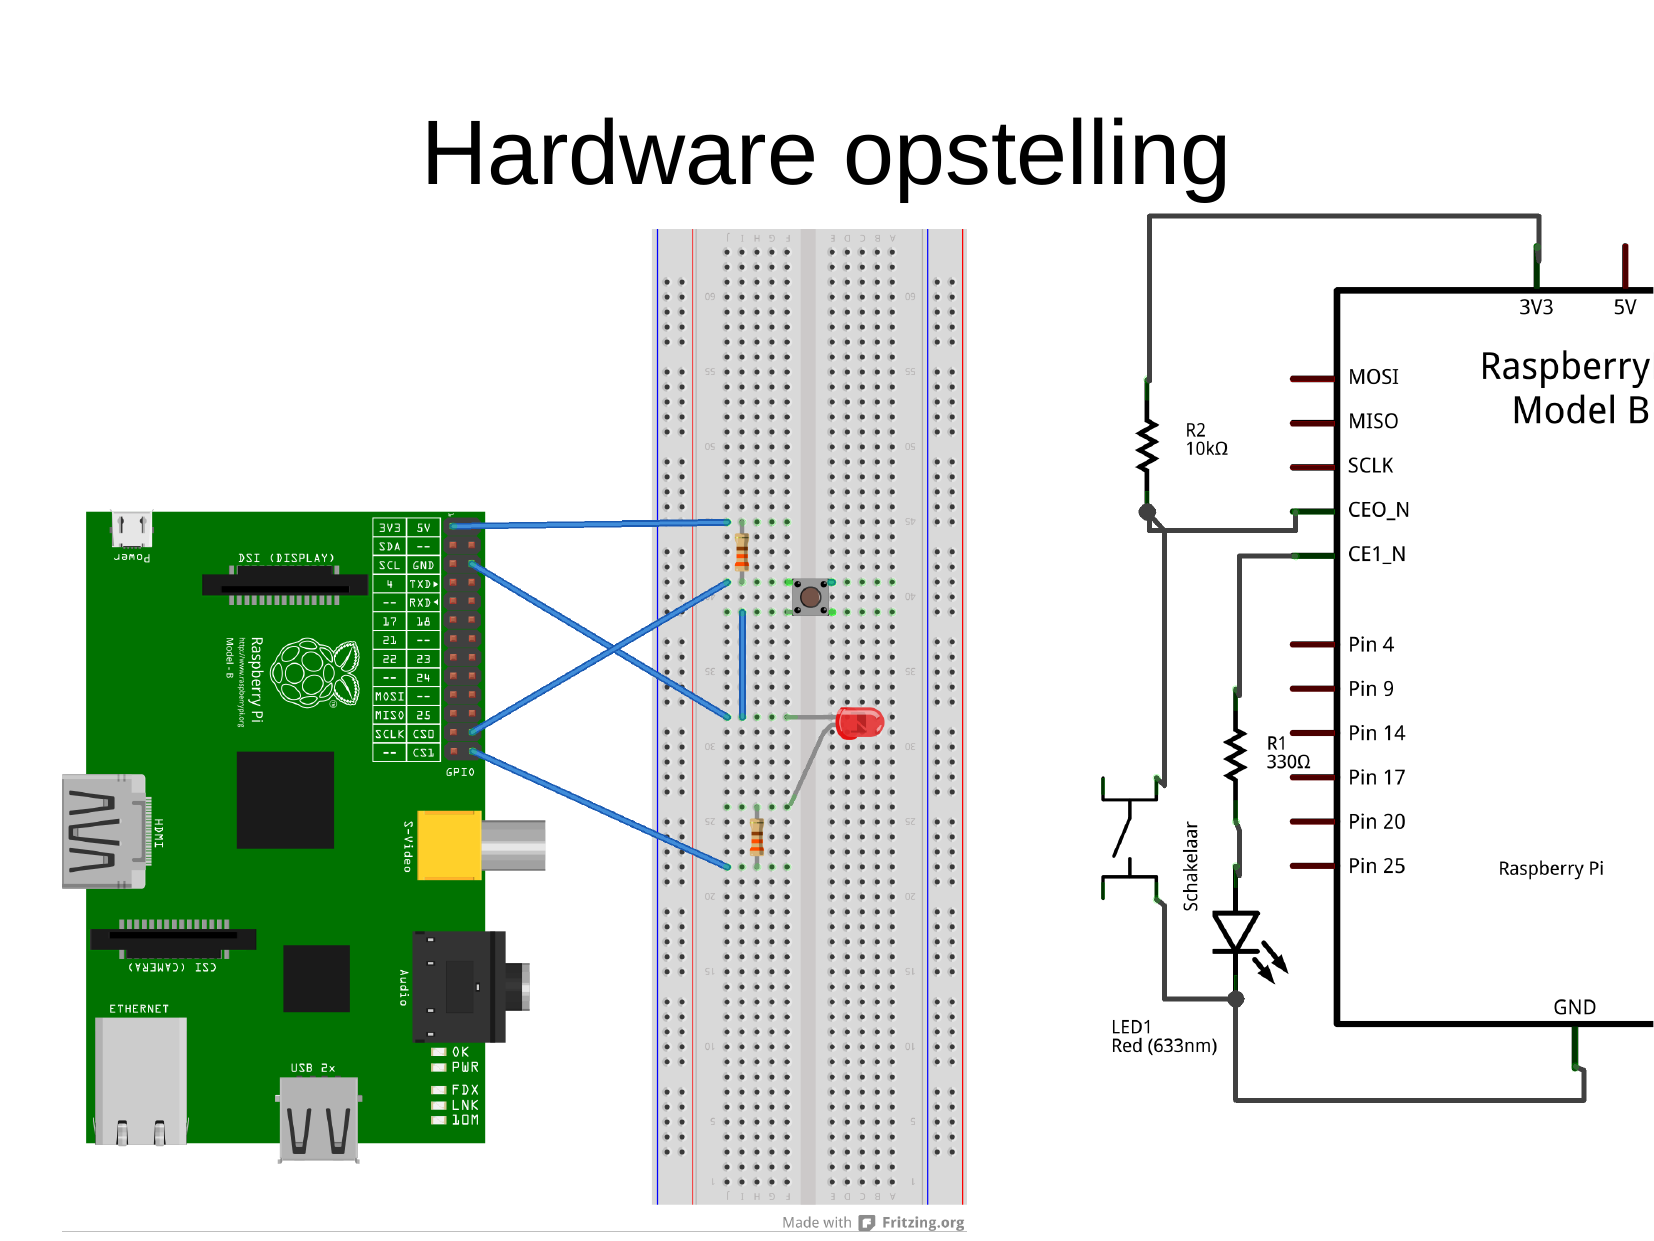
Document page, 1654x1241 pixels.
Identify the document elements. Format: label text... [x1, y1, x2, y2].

picture [1101, 208, 1654, 1134]
picture [62, 229, 967, 1232]
title Hardware opstelling [82, 49, 1571, 257]
